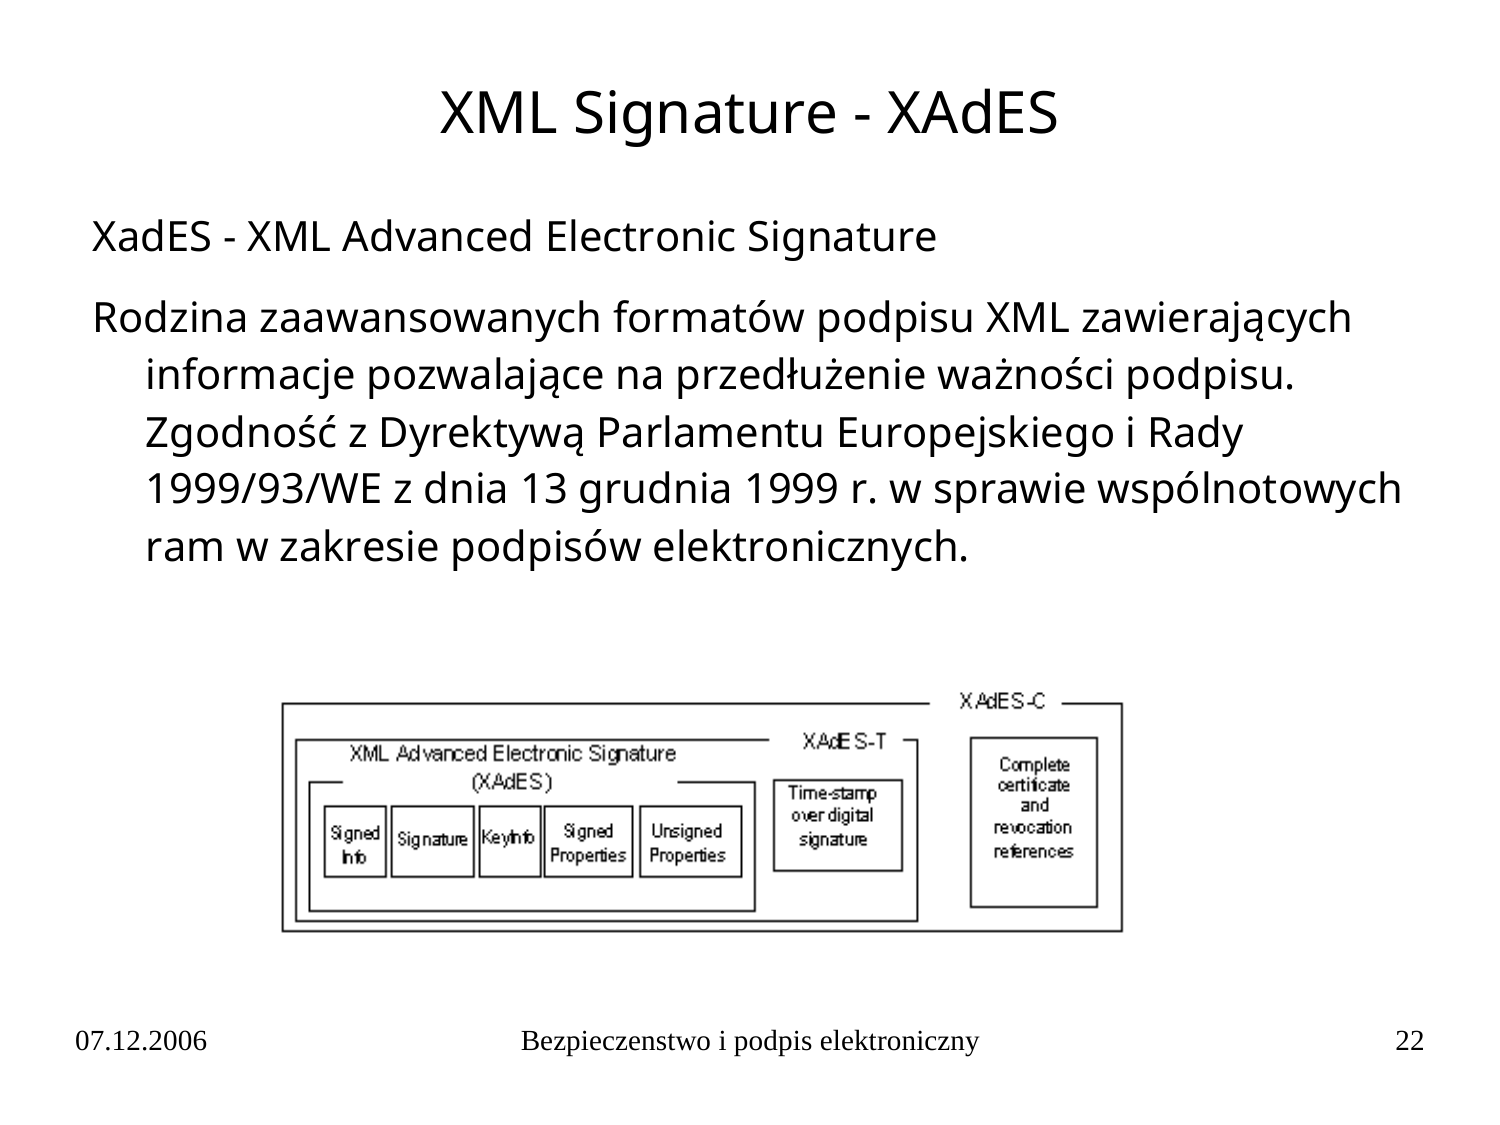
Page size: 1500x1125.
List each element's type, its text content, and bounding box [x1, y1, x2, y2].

list XadES - XML Advanced Electronic Signature Rodzina zaawansowanych formatów podpisu XML zawierających informacje pozwalające na przedłużenie ważności podpisu. Zgodność z Dyrektywą Parlamentu Europejskiego i Rady 1999/93/WE z dnia 13 grudnia 1999 r. w sprawie wspólnotowych ram w zakresie podpisów elektronicznych. [75, 206, 1425, 1006]
title XML Signature - XAdES [75, 44, 1425, 178]
picture [265, 679, 1152, 975]
